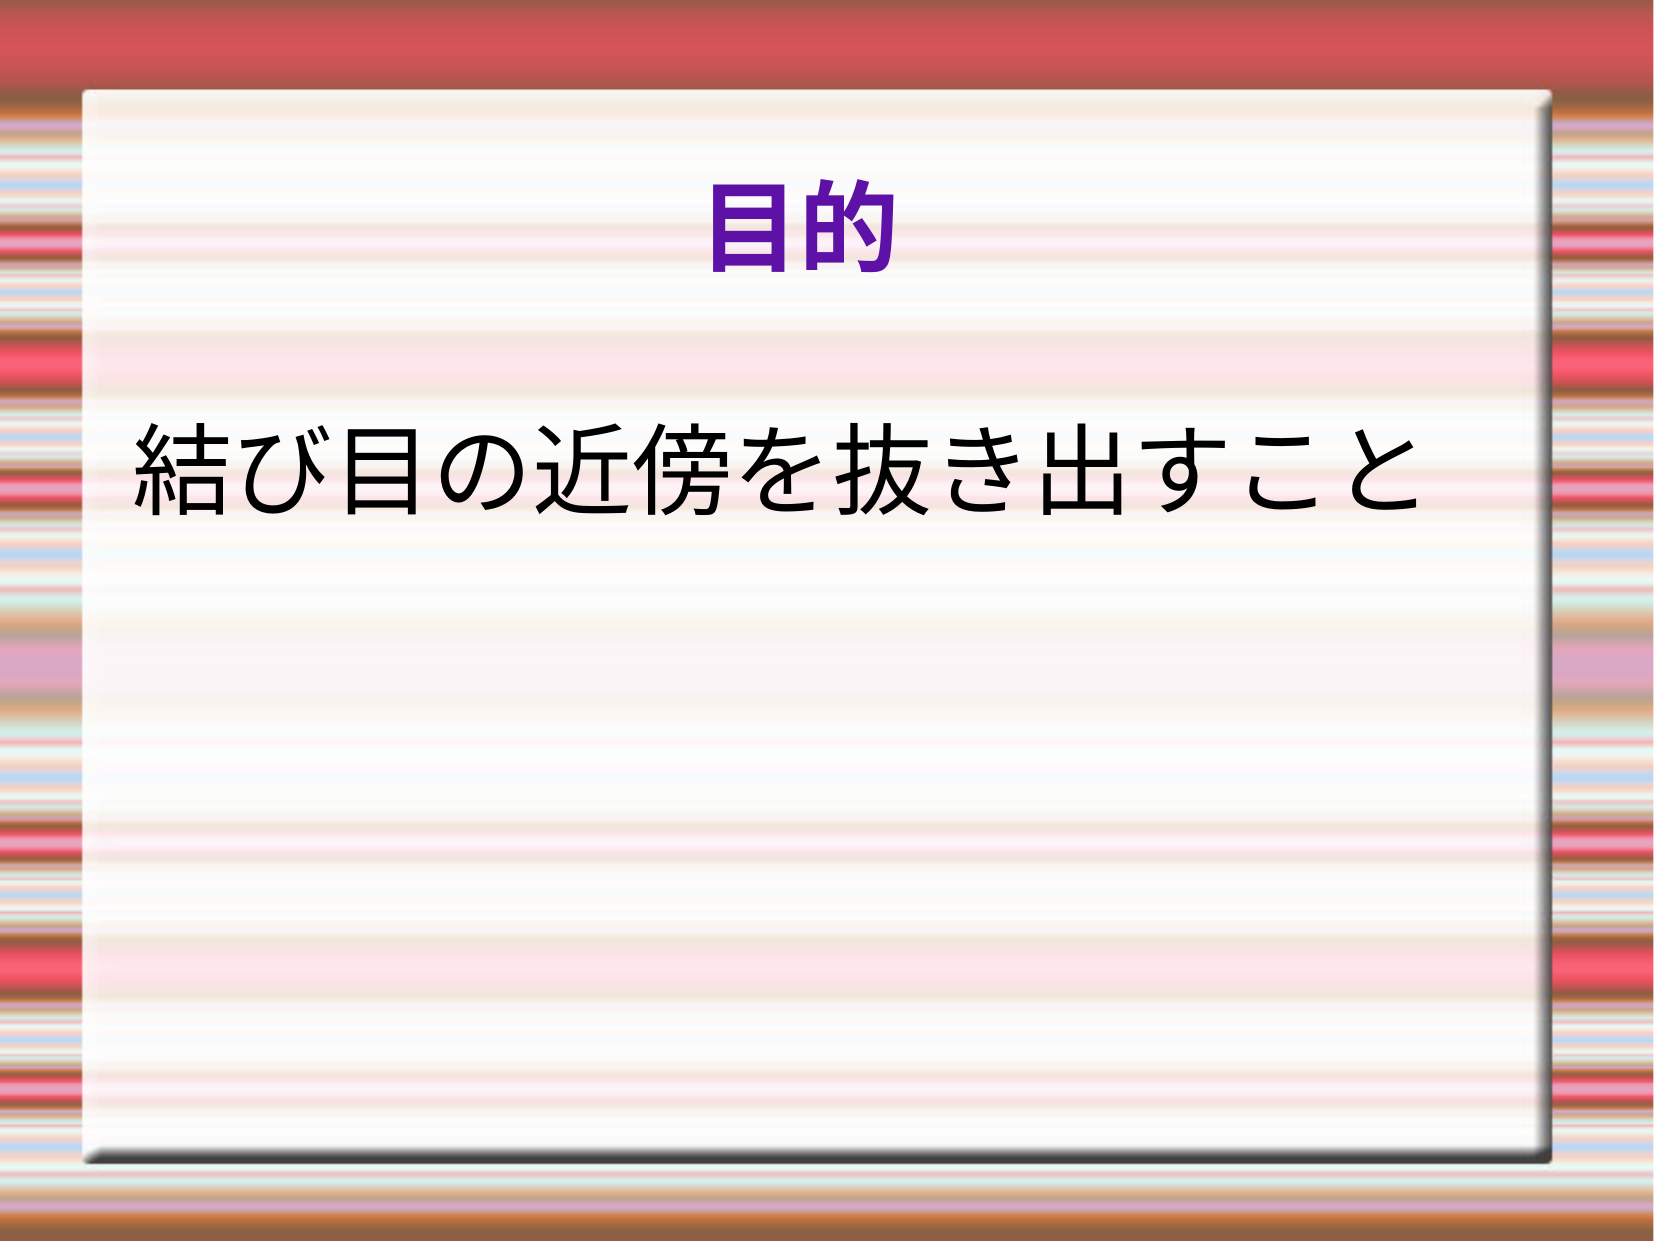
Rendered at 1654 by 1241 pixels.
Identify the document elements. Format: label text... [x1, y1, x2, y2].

text_box 結び目の近傍を抜き出すこと [118, 383, 1498, 562]
picture [0, 0, 1654, 1241]
title 目的 [93, 117, 1506, 325]
